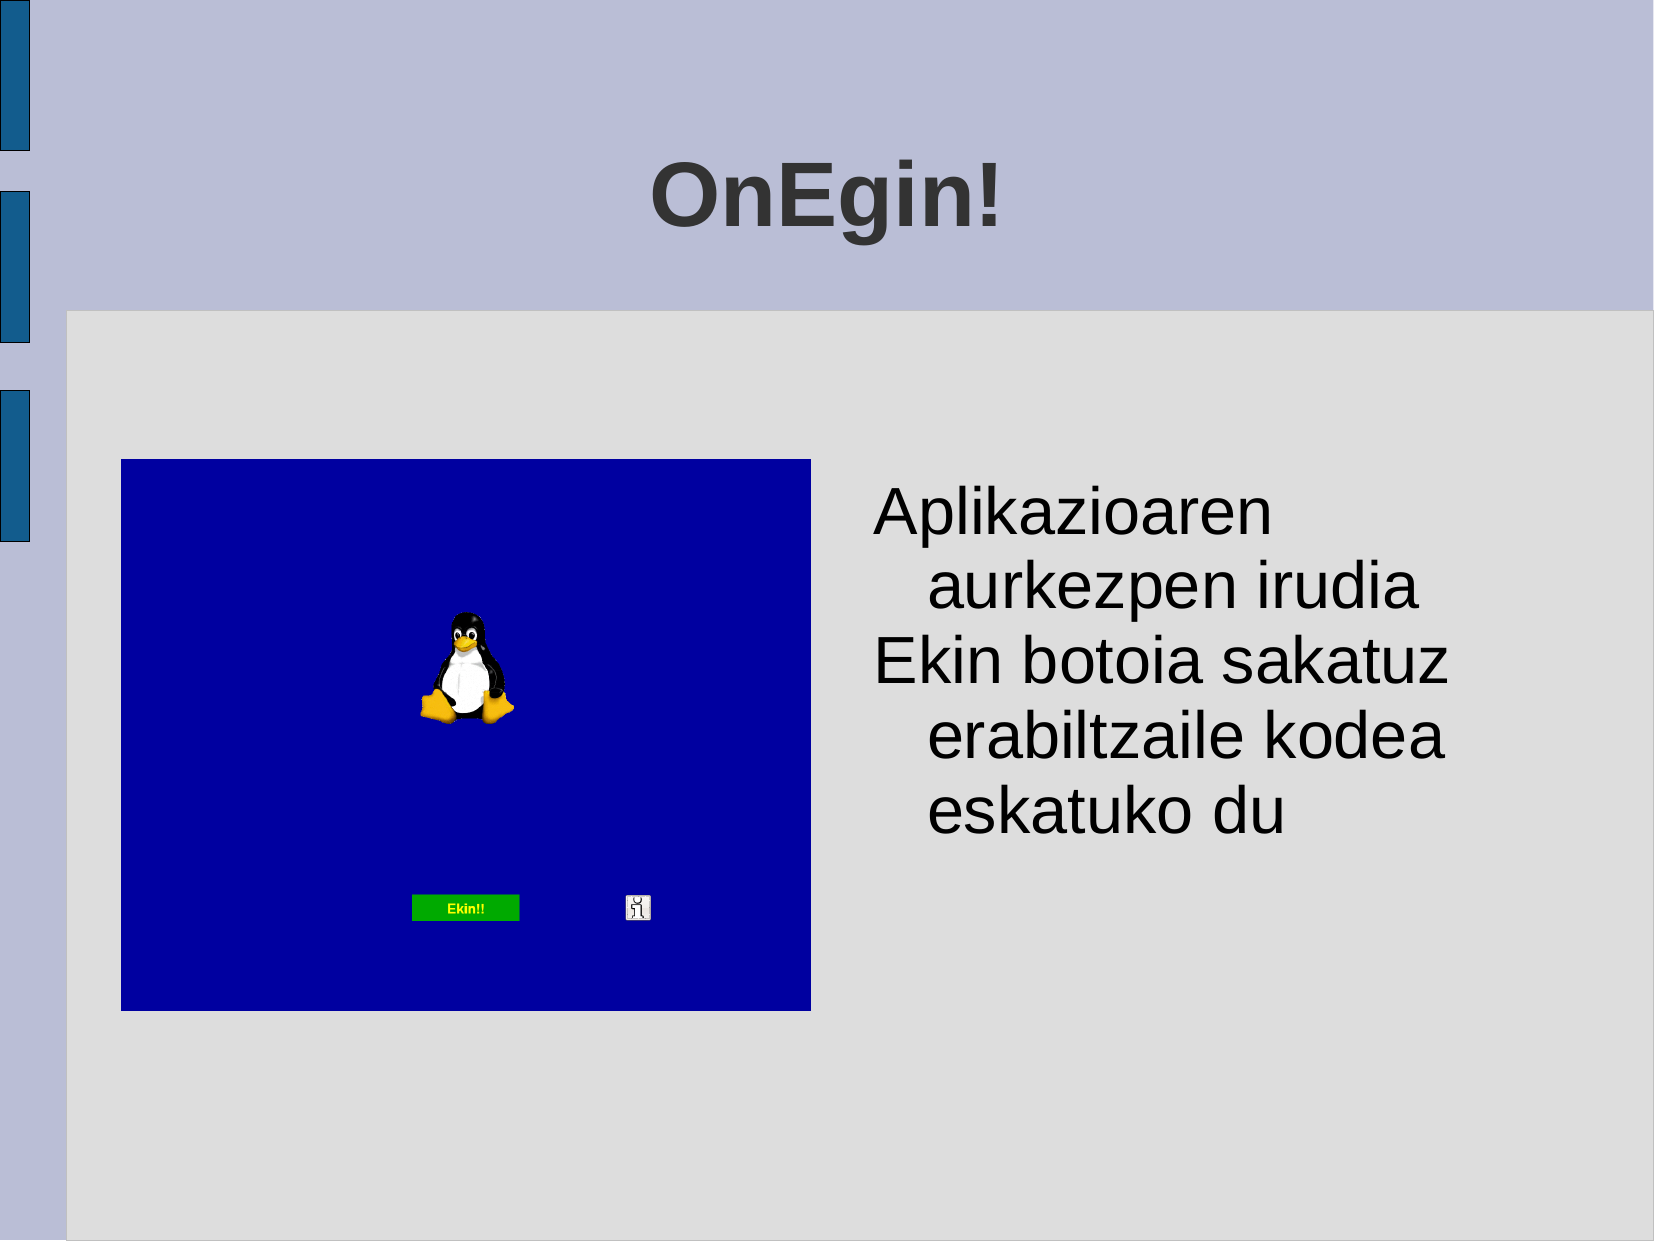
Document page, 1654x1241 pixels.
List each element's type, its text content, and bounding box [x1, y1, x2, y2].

title OnEgin! [121, 98, 1534, 291]
list Aplikazioaren aurkezpen irudia Ekin botoia sakatuz erabiltzaile kodea eskatuko du [856, 473, 1546, 1241]
picture [121, 459, 811, 1011]
